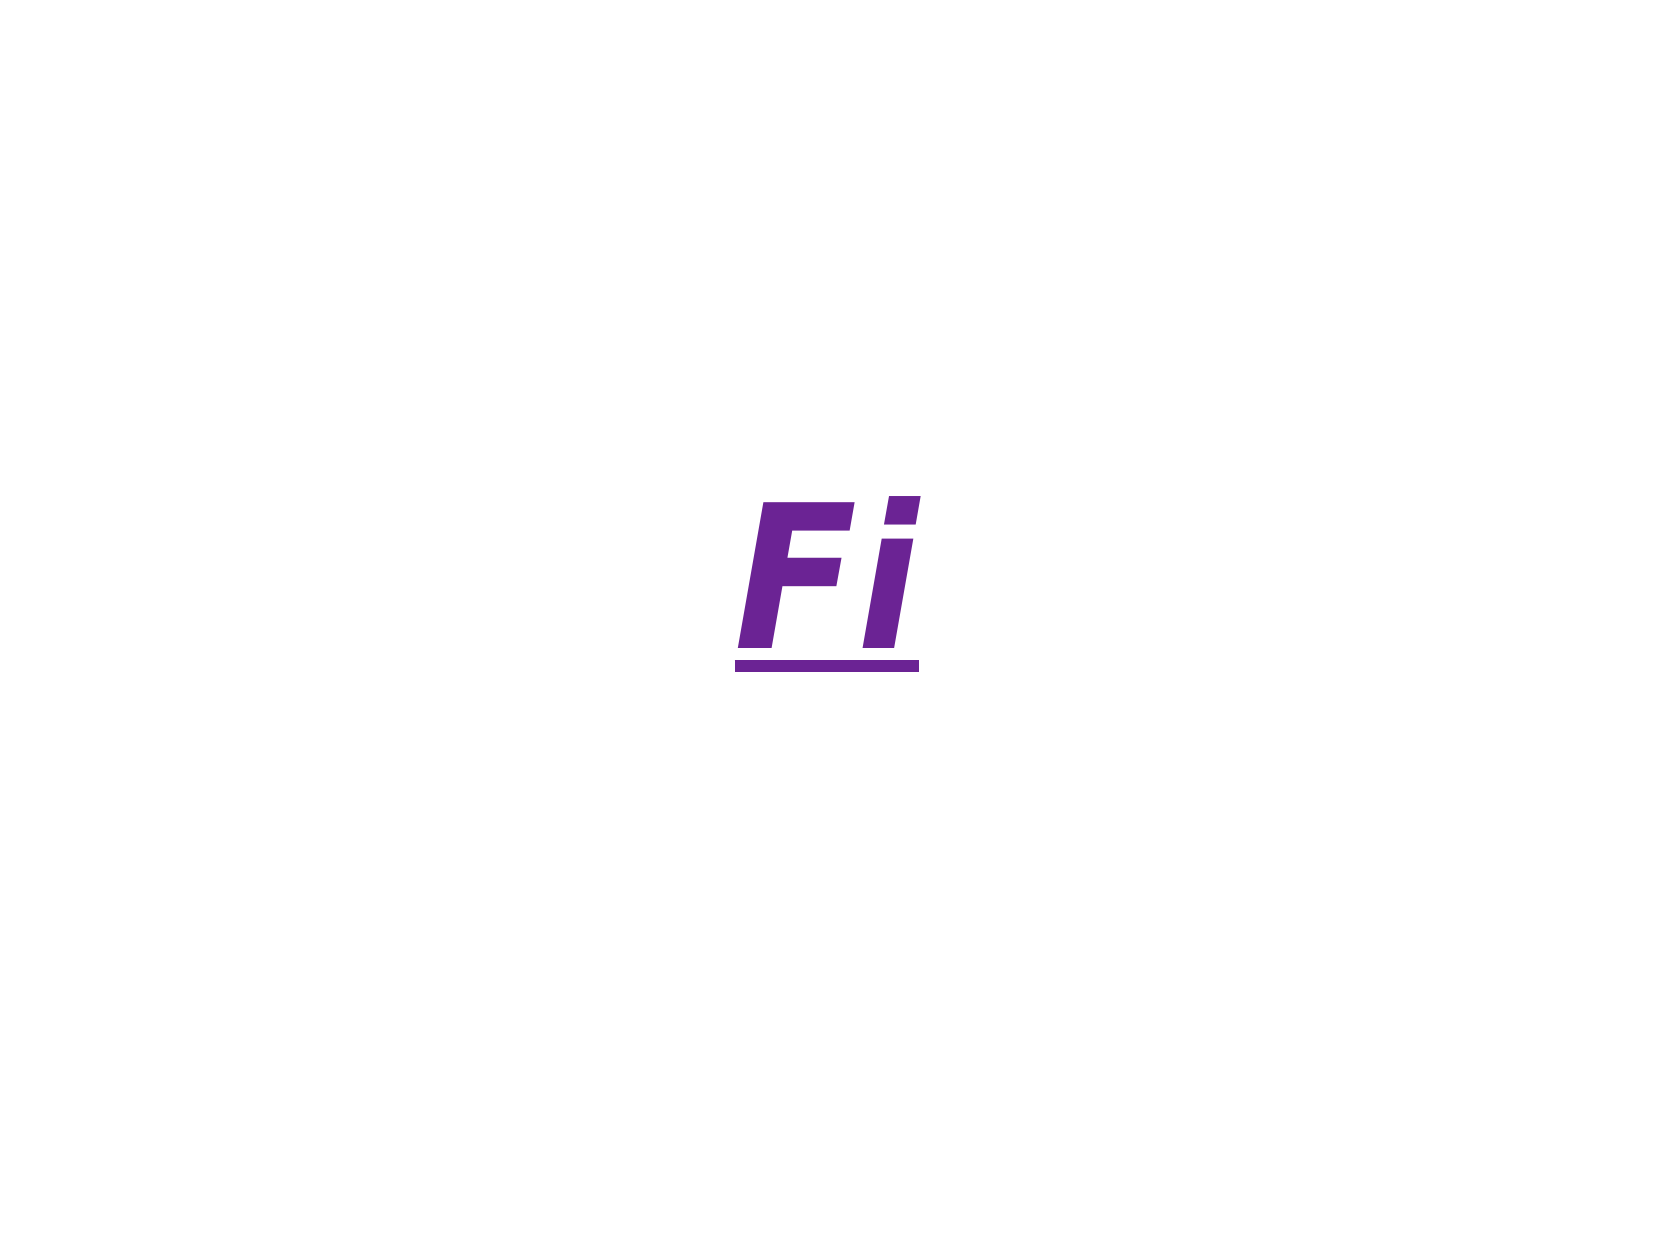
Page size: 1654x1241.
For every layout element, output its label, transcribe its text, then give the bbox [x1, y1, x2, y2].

subtitle Fi [82, 49, 1571, 1109]
